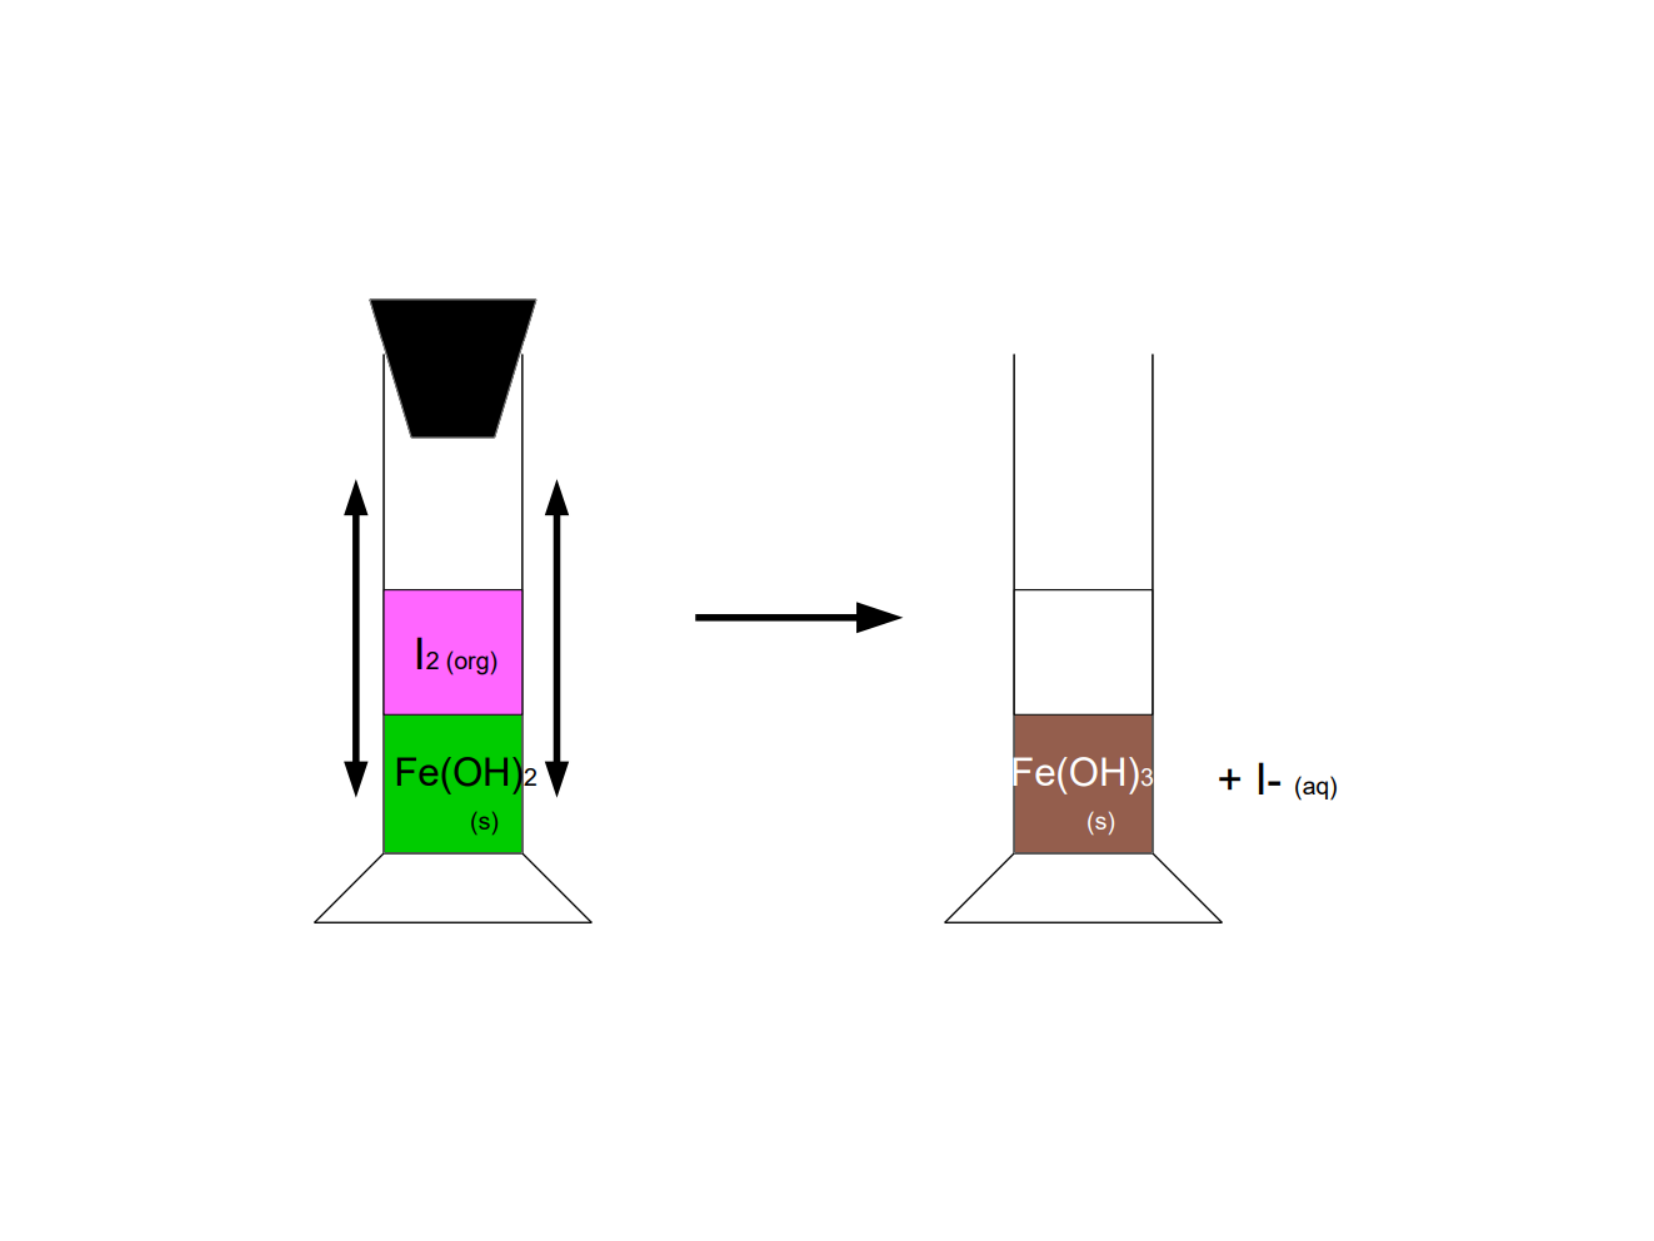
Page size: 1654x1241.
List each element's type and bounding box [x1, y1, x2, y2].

picture [195, 271, 1453, 975]
